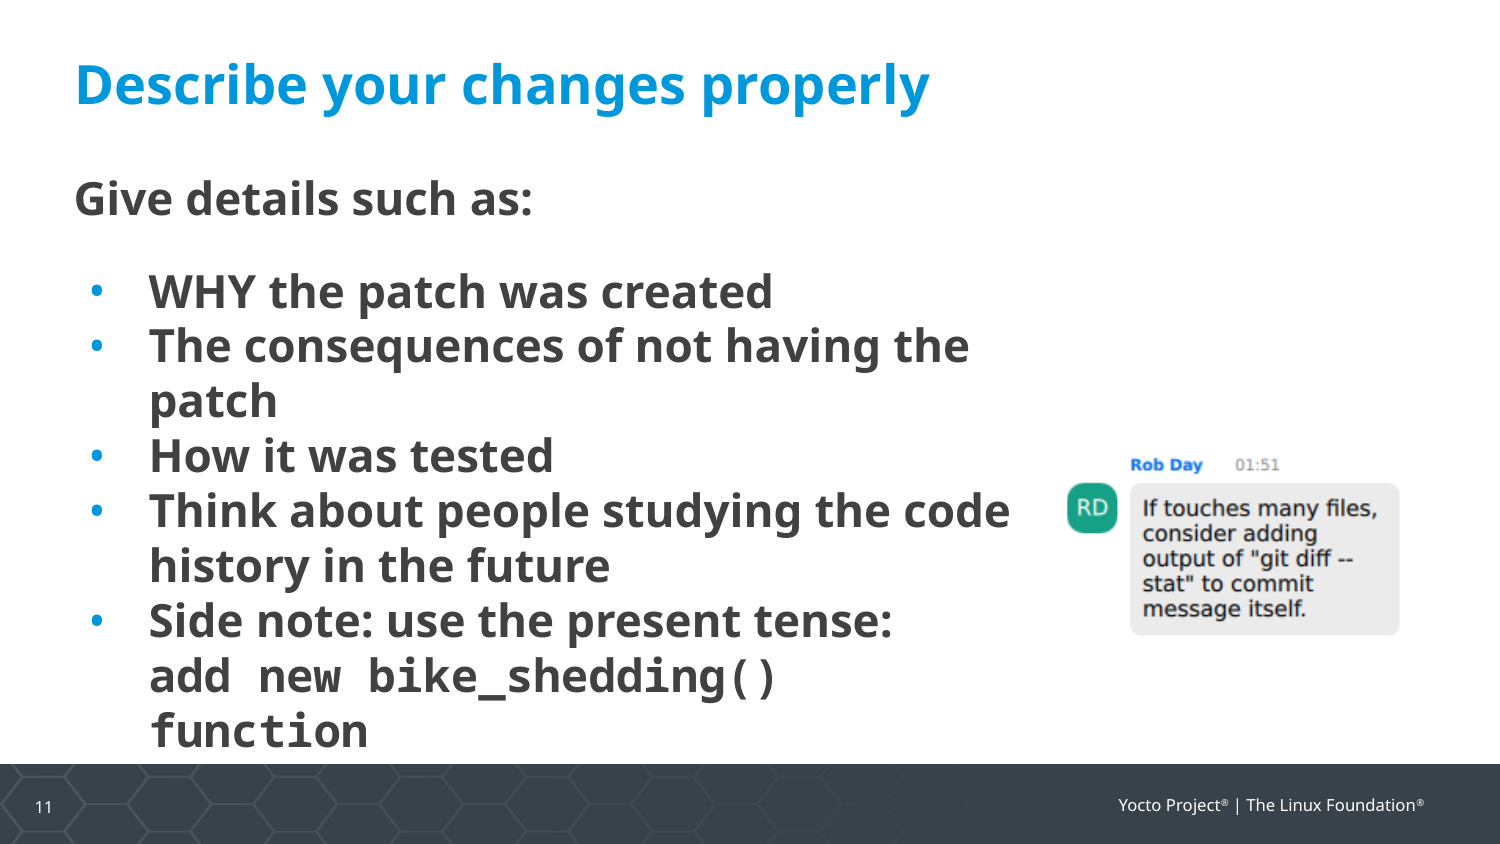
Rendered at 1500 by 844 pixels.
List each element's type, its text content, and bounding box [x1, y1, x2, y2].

title Describe your changes properly [74, 50, 1425, 160]
list Give details such as: WHY the patch was created The consequences of not having the patch How it was tested Think about people studying the code history in the future Side note: use the present tense: add new bike_shedding() function [73, 169, 1015, 728]
picture [0, 0, 1500, 844]
